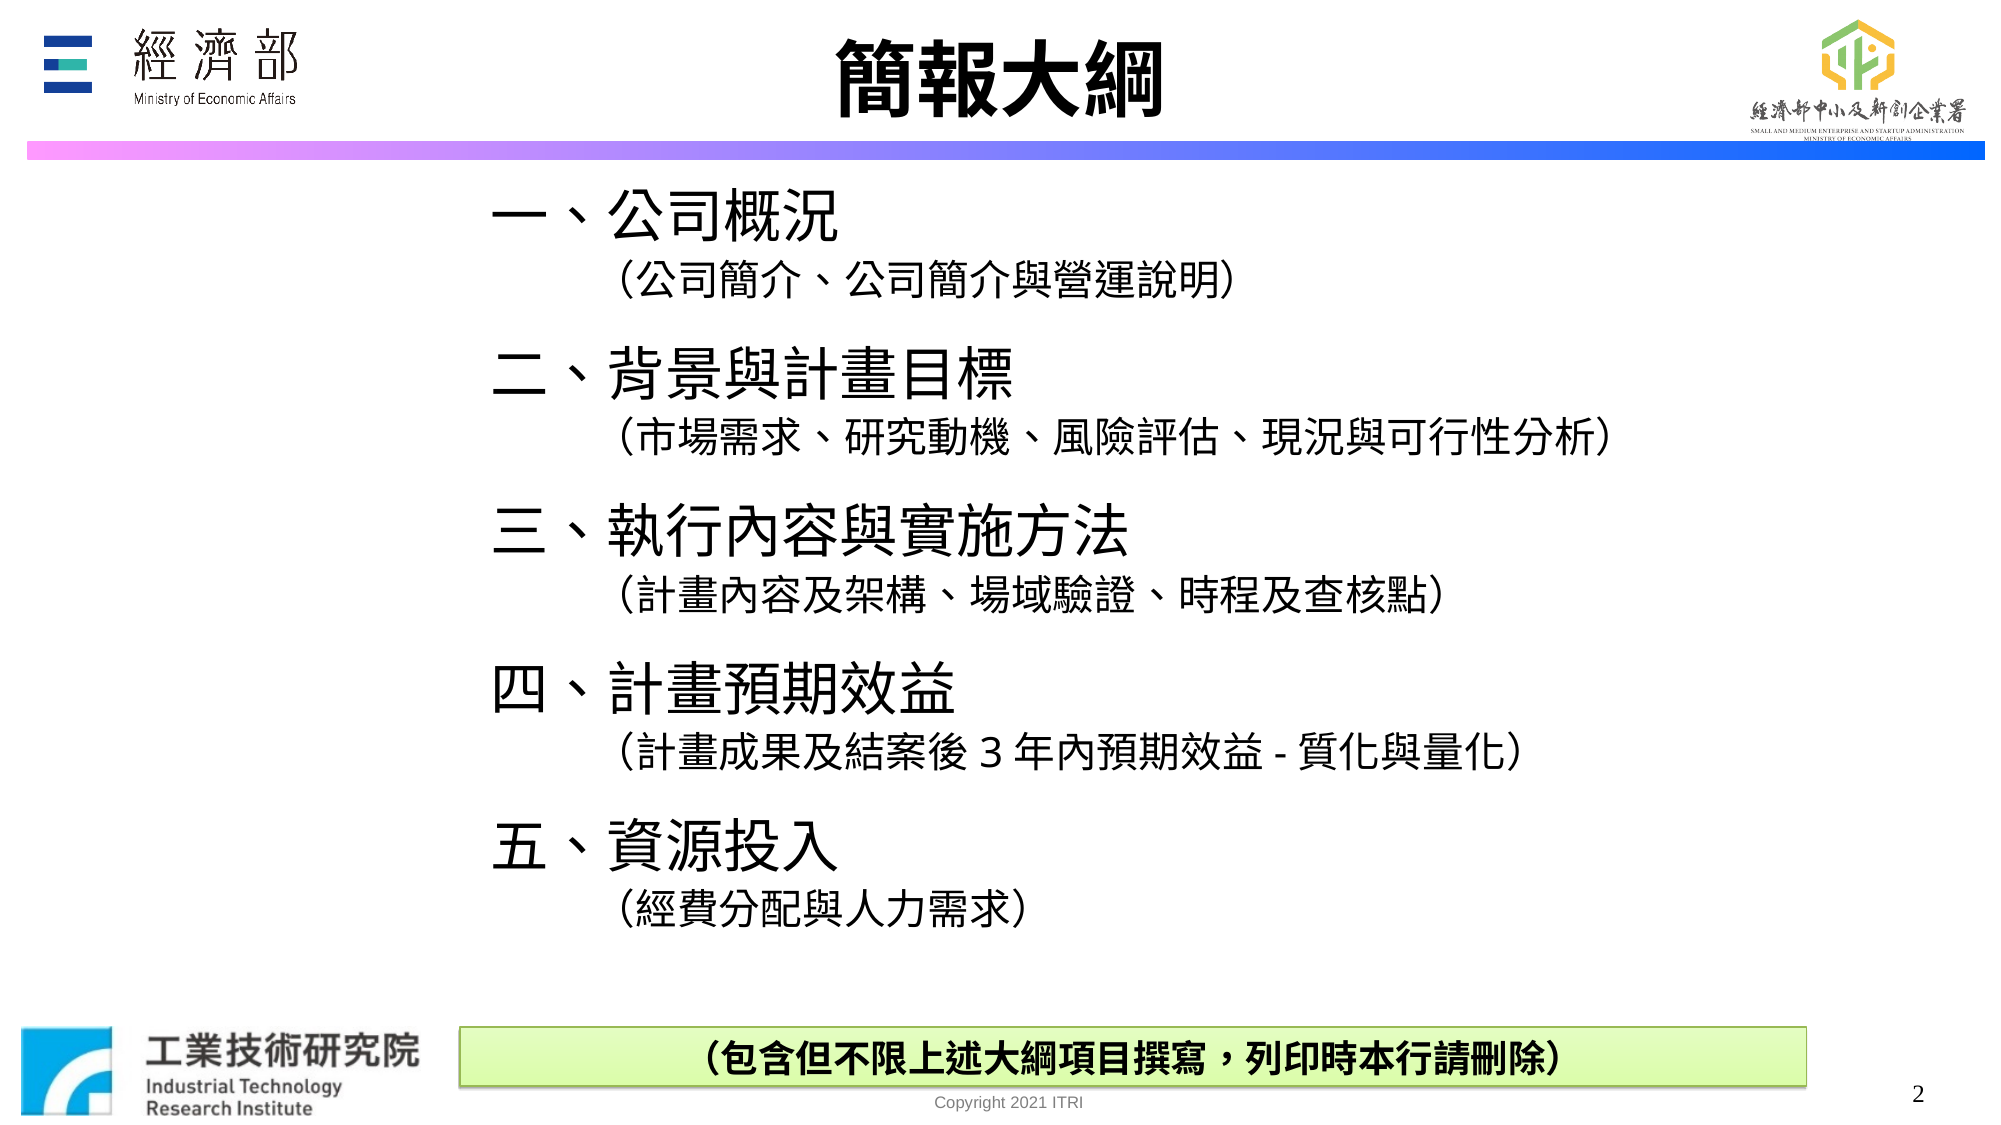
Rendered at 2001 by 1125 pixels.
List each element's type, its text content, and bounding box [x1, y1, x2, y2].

text_box 2 [1897, 1070, 1983, 1121]
list 一、公司概況 （公司簡介、公司簡介與營運說明） 二、背景與計畫目標 （市場需求、研究動機、風險評估、現況與可行性分析） 三、執行內容與實施方法 （計畫內容及架構、場域驗證、時程及查核點） 四、計畫預期效益 （計畫成果及結案後3年內預期效益-質化與量化） 五、資源投入 （經費分配與人力需求） [487, 177, 1913, 1020]
text_box （包含但不限上述大綱項目撰寫，列印時本行請刪除） [460, 1027, 1806, 1086]
title 簡報大綱 [407, 19, 1593, 112]
